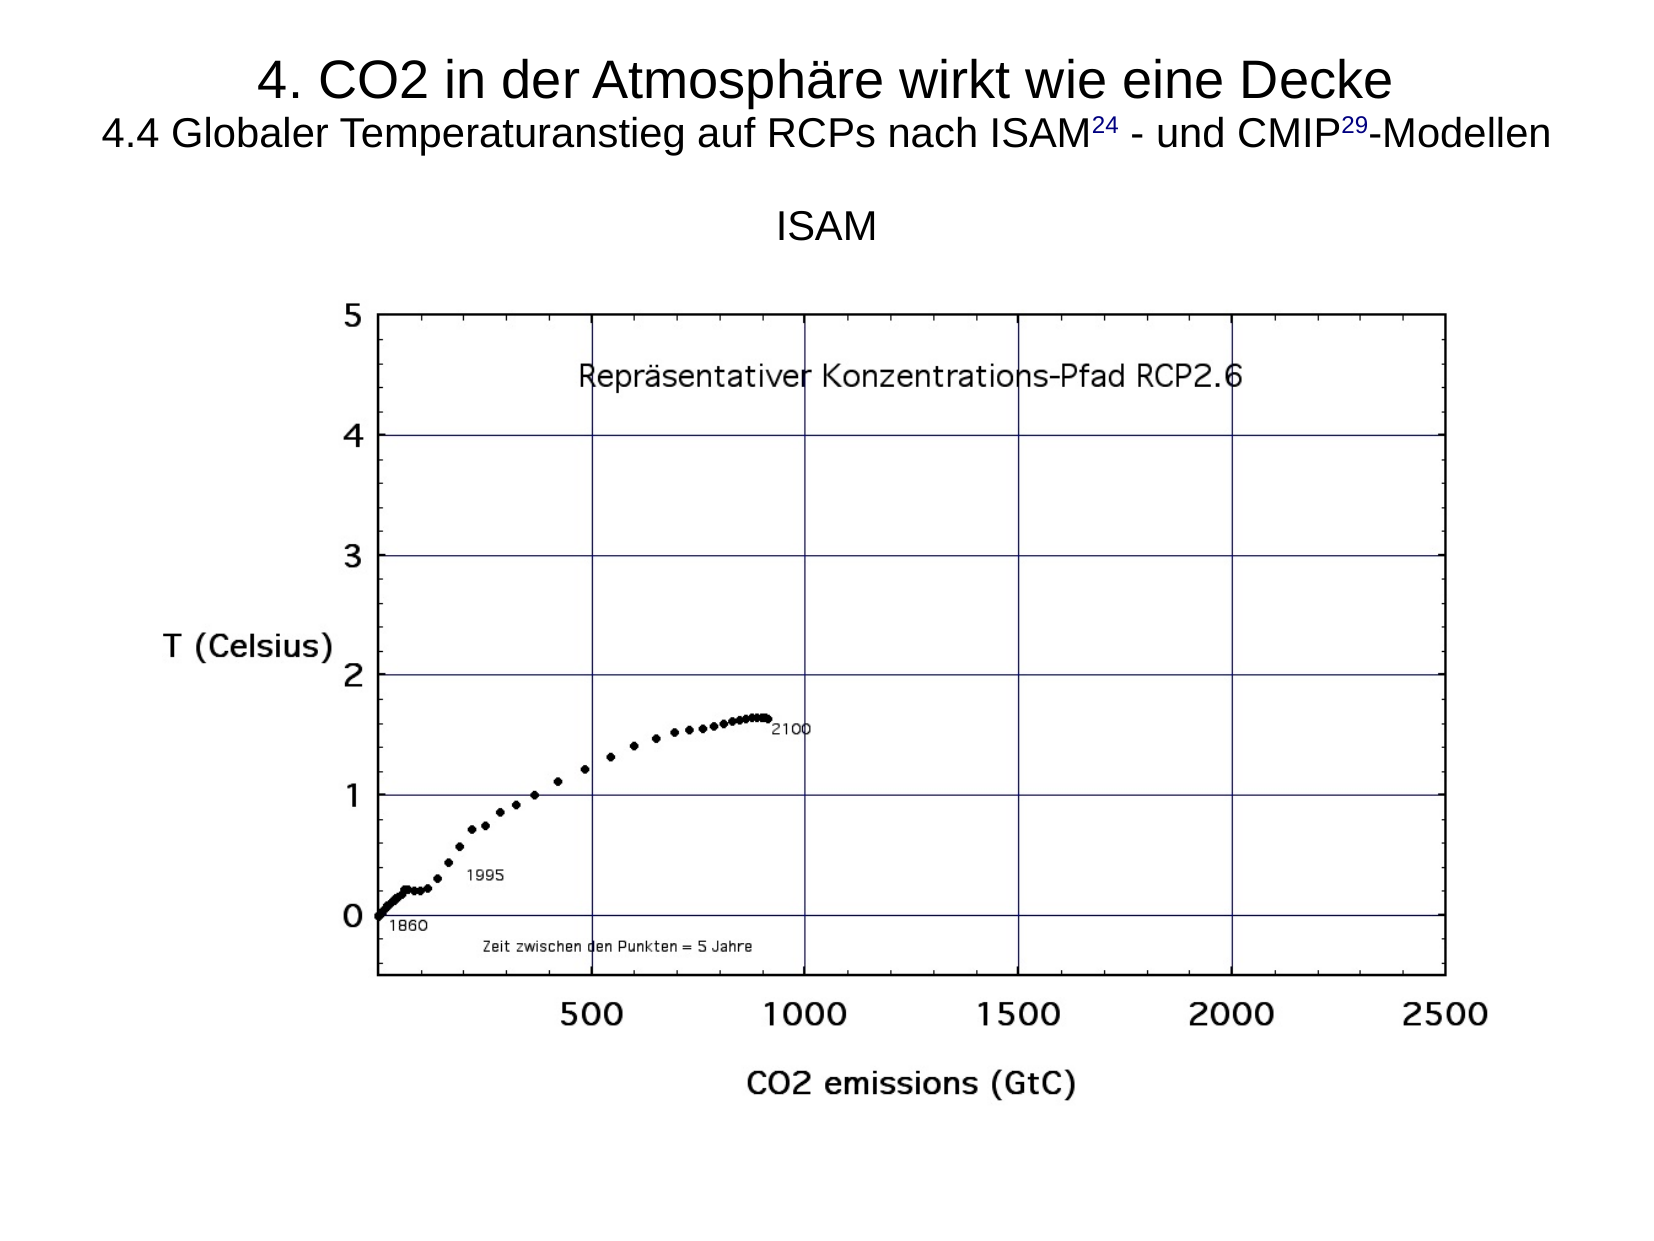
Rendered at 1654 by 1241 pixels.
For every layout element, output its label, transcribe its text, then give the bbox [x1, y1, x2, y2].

title 4. CO2 in der Atmosphäre wirkt wie eine Decke 4.4 Globaler Temperaturanstieg auf RCPs nach ISAM24 - und CMIP29-Modellen ISAM [82, 49, 1571, 257]
picture [162, 290, 1491, 1109]
